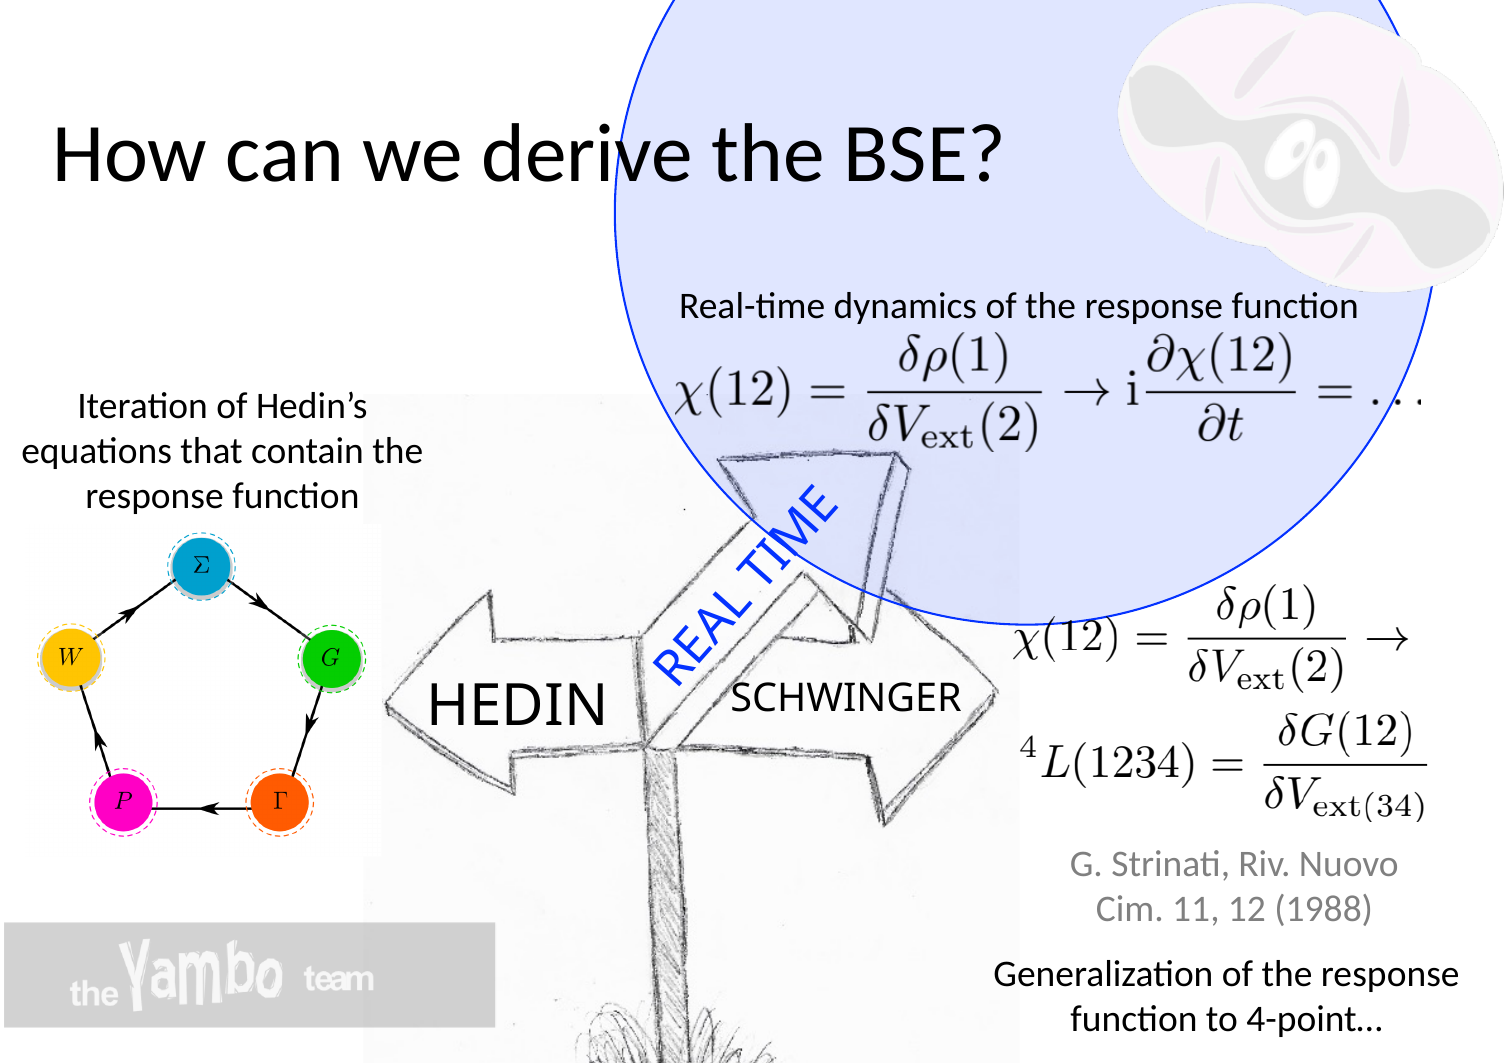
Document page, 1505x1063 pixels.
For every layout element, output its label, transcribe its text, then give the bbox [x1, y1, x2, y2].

text_box SCHWINGER [715, 664, 1016, 728]
text_box REAL TIME [623, 428, 889, 714]
text_box How can we derive the BSE? [3, 91, 1057, 206]
text_box Iteration of Hedin’s equations that contain the response function [3, 373, 443, 524]
text_box Real-time dynamics of the response function [577, 273, 1462, 334]
text_box HEDIN [411, 659, 660, 745]
text_box G. Strinati, Riv. Nuovo Cim. 11, 12 (1988) [1048, 831, 1421, 937]
text_box Generalization of the response function to 4-point… [931, 941, 1505, 1047]
picture [3, 0, 1505, 1063]
